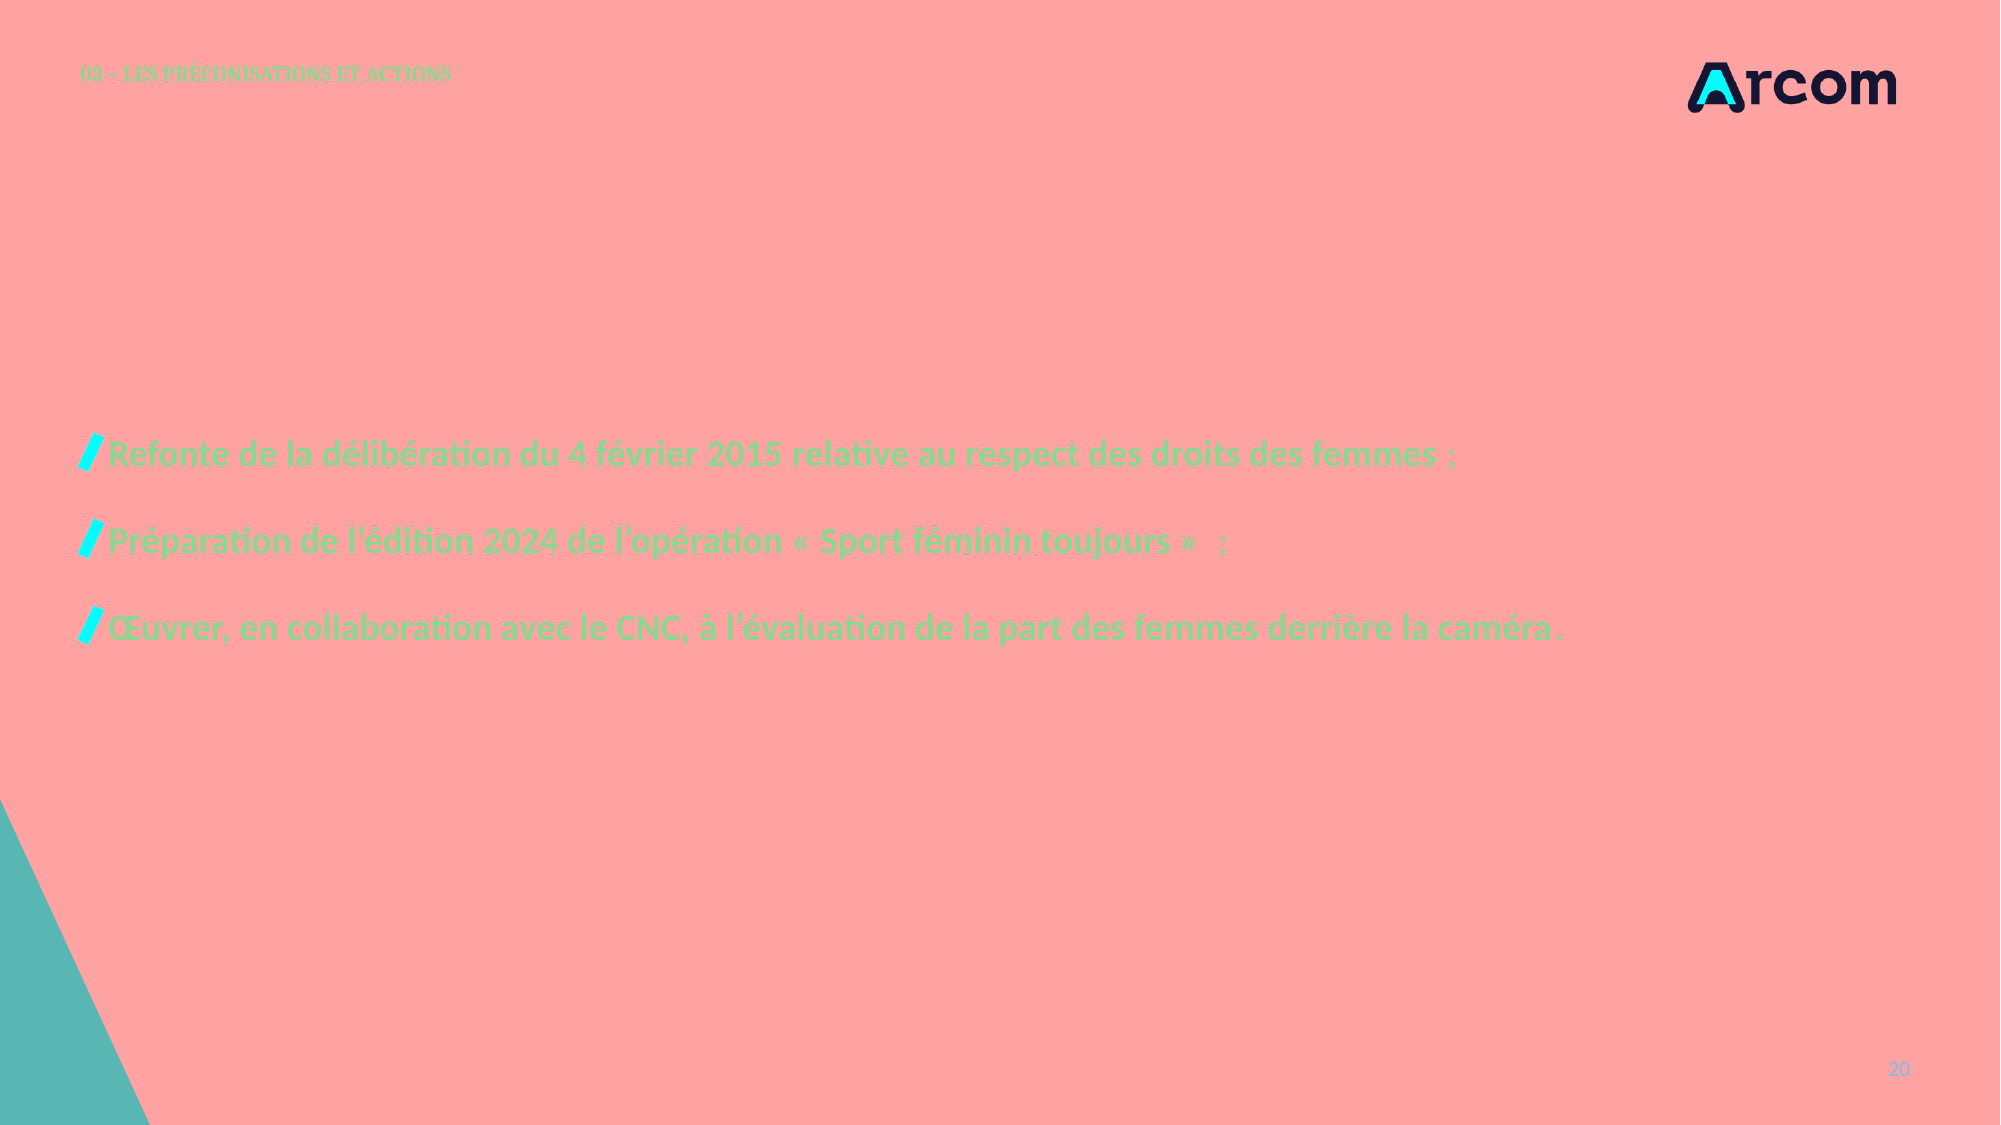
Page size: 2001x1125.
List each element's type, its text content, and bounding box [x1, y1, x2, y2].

text_box 03 – LES Préconisations et actions [65, 62, 952, 113]
list Refonte de la délibération du 4 février 2015 relative au respect des droits des femmes ; Préparation de l’édition 2024 de l’opération « Sport féminin toujours » ; Œuvrer, en collaboration avec le CNC, à l’évaluation de la part des femmes derrière la caméra. [65, 421, 1877, 1075]
picture [1686, 62, 1897, 113]
slide_number <numéro> [1460, 1054, 1911, 1081]
